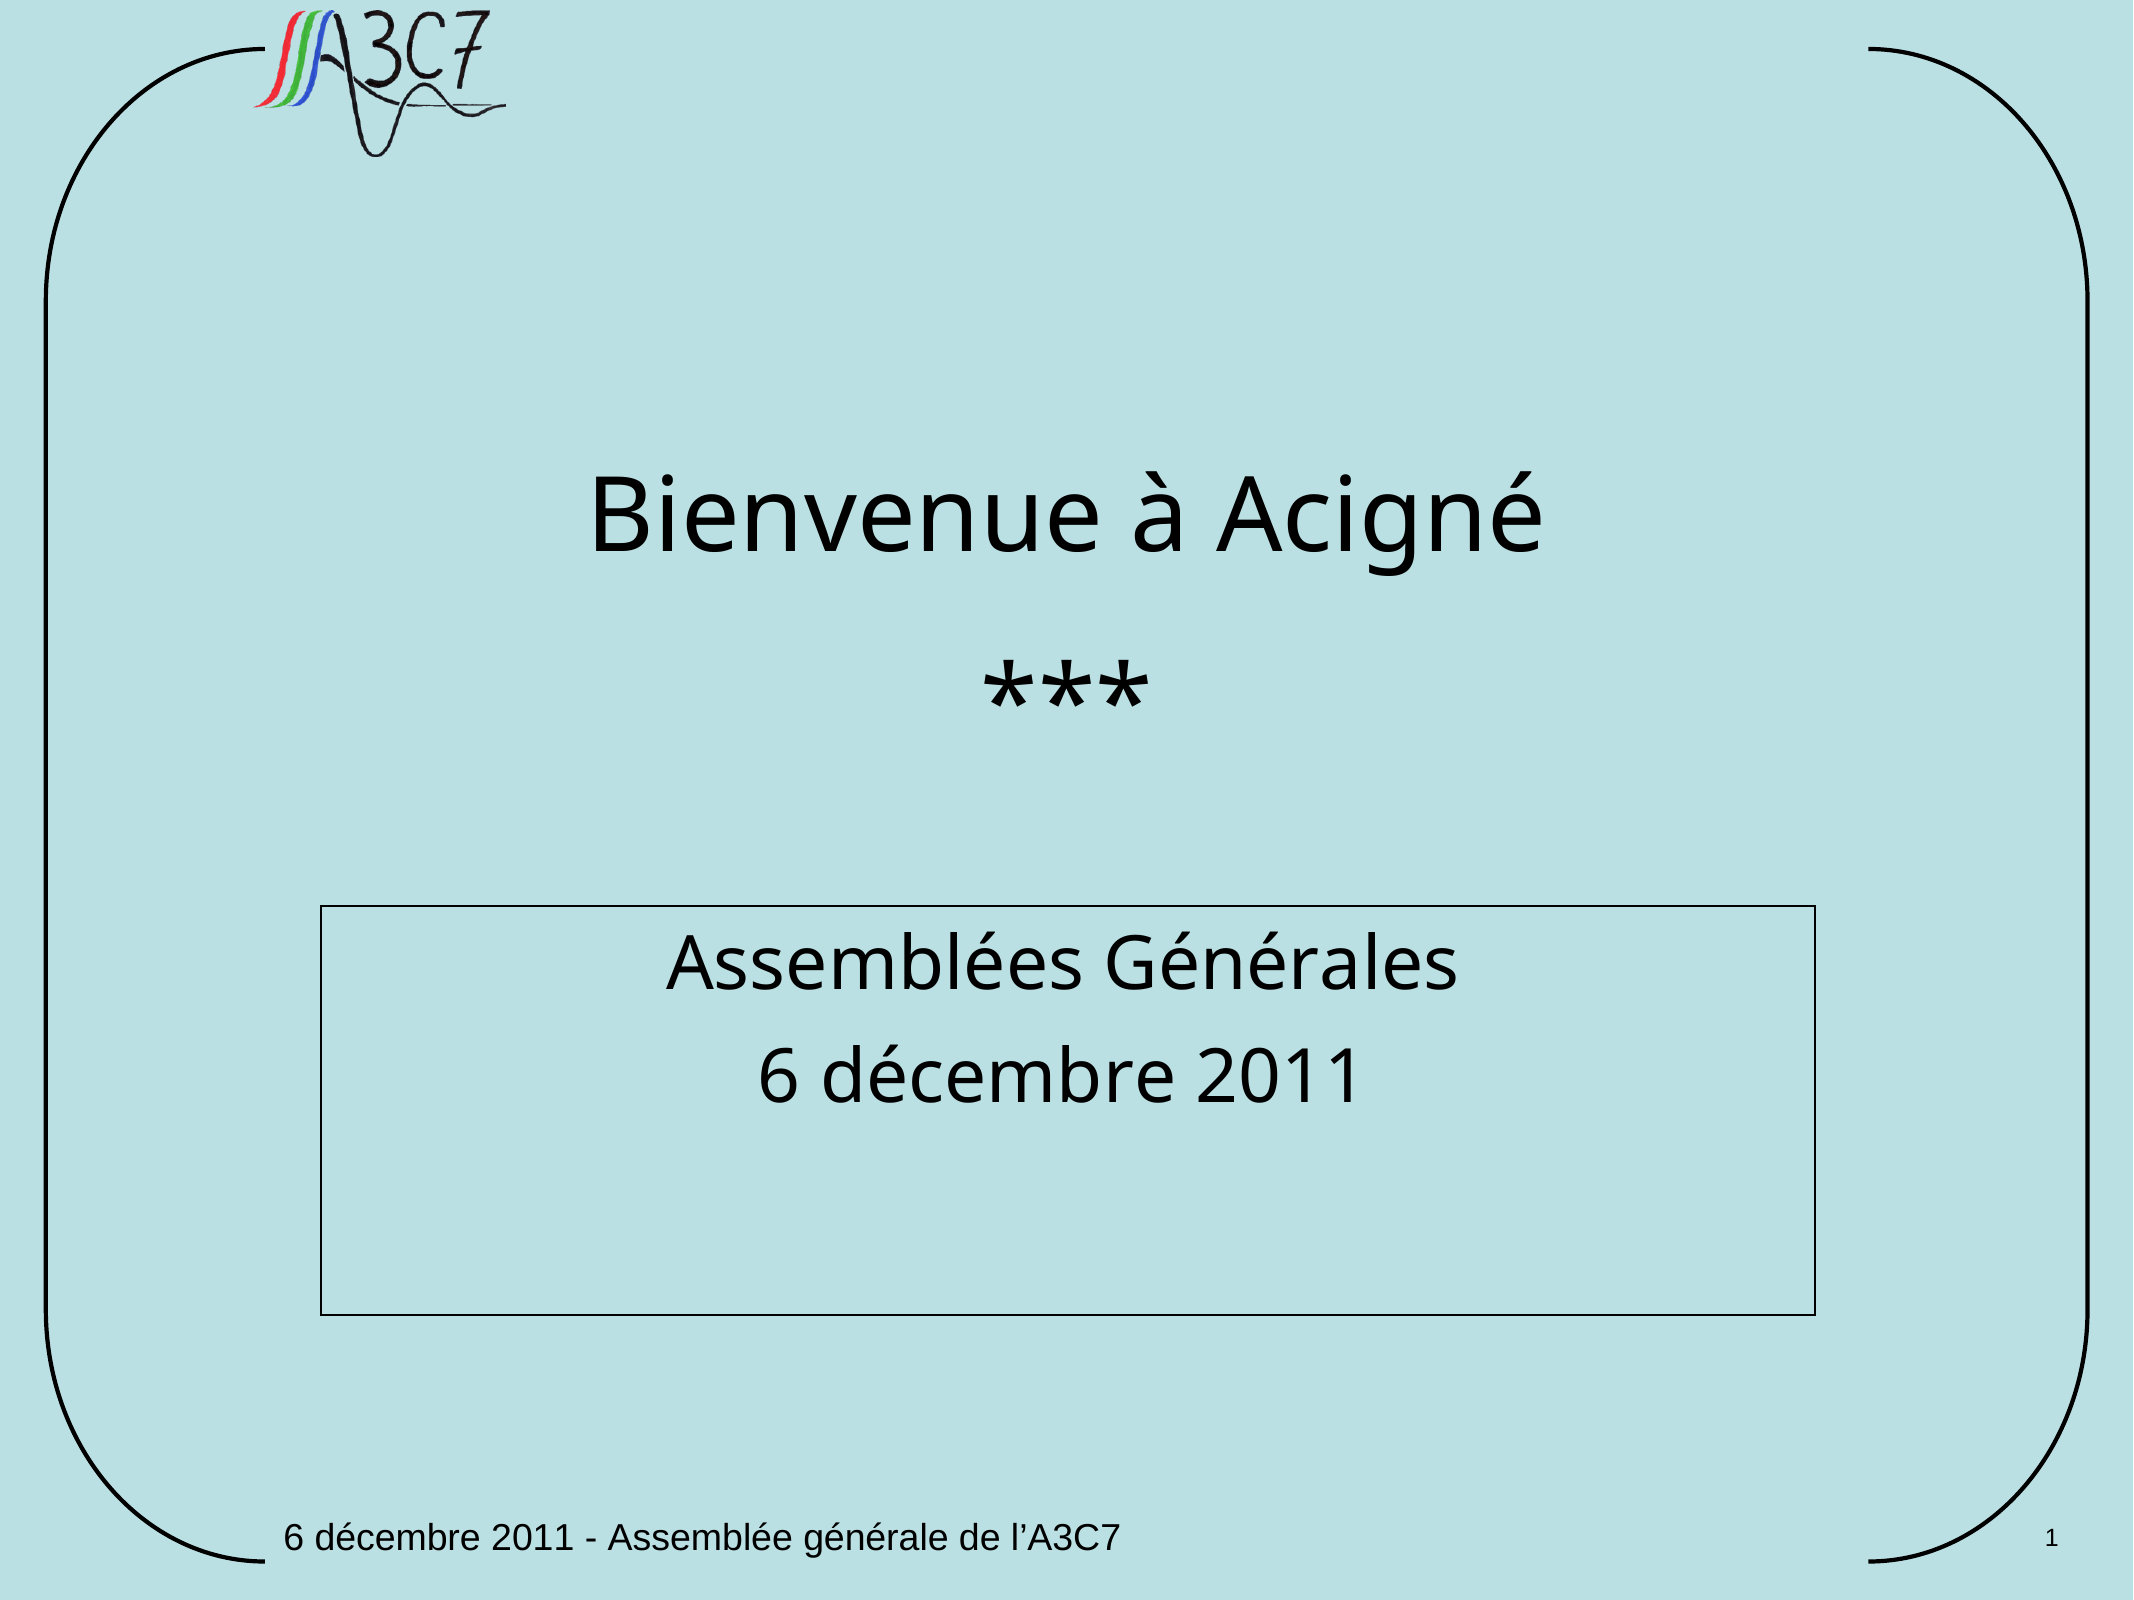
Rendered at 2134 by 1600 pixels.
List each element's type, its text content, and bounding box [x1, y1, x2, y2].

list Assemblées Générales 6 décembre 2011 [320, 906, 1815, 1315]
text_box Bienvenue à Acigné *** [310, 446, 1824, 774]
picture [253, 10, 506, 157]
text_box 6 décembre 2011 - Assemblée générale de l’A3C7 [274, 1512, 1131, 1558]
